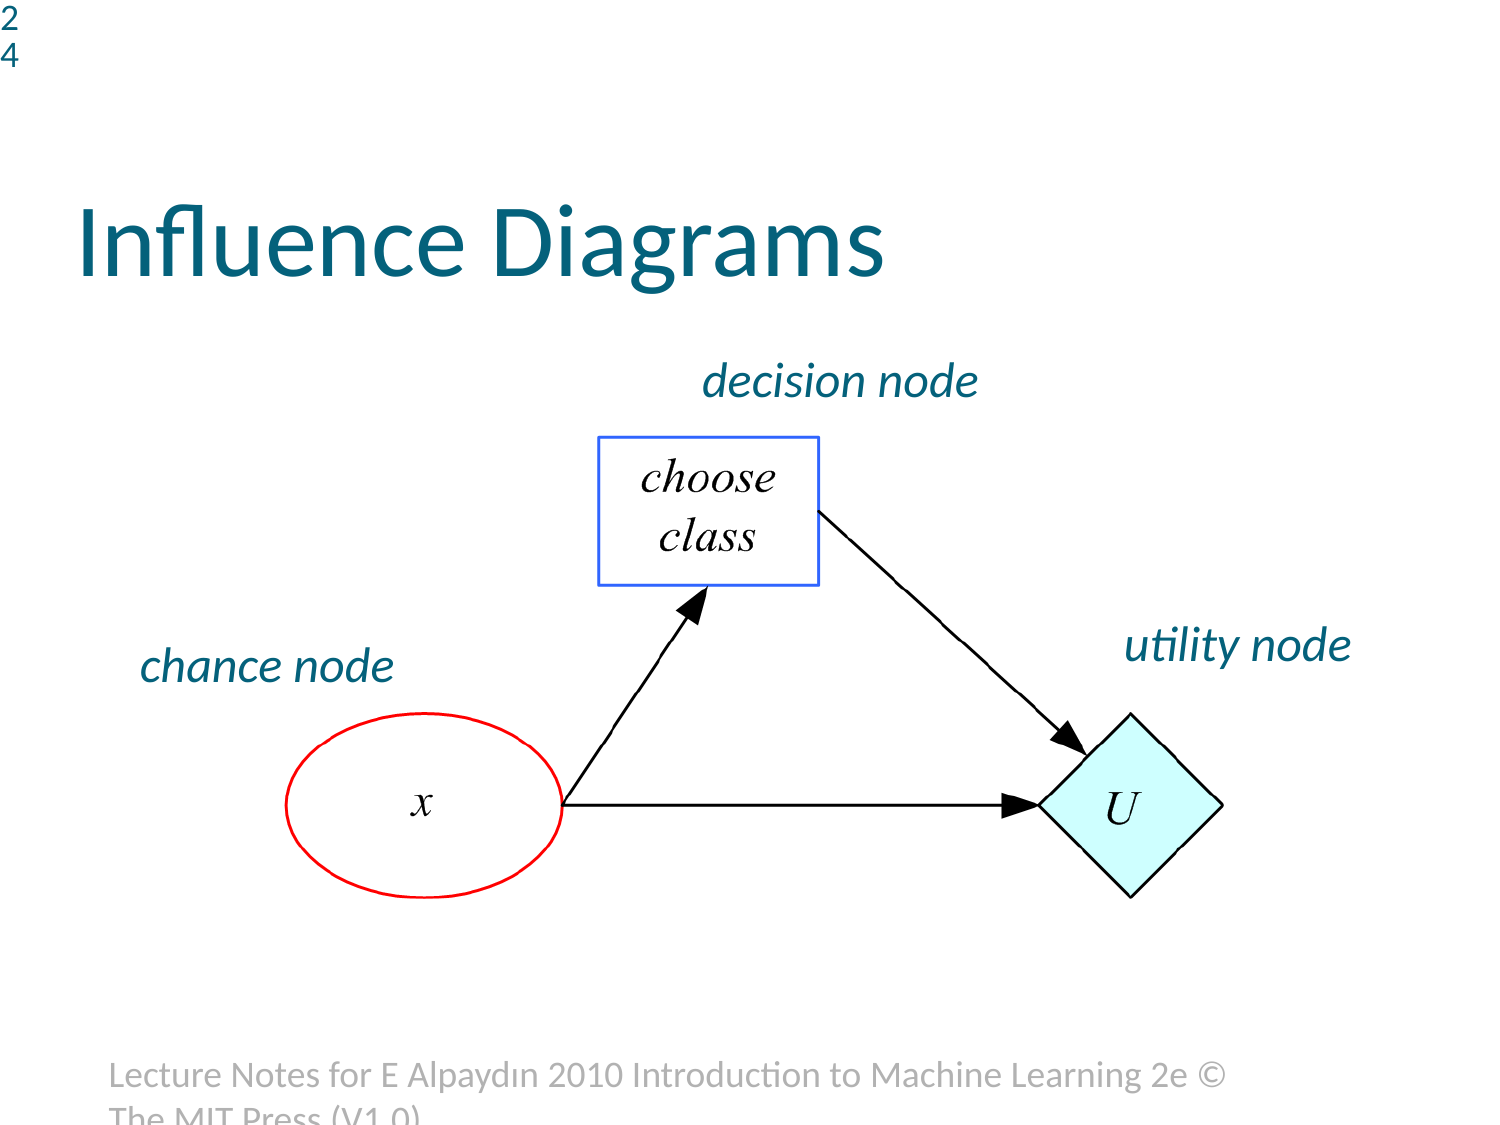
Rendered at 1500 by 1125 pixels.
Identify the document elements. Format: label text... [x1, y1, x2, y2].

picture [284, 435, 1224, 899]
title Influence Diagrams [75, 115, 1438, 303]
text_box chance node [125, 625, 410, 701]
text_box utility node [1109, 603, 1367, 679]
footer Lecture Notes for E Alpaydın 2010 Introduction to Machine Learning 2e © The MIT Press (V1.0) [93, 1042, 1254, 1103]
text_box decision node [687, 339, 995, 415]
